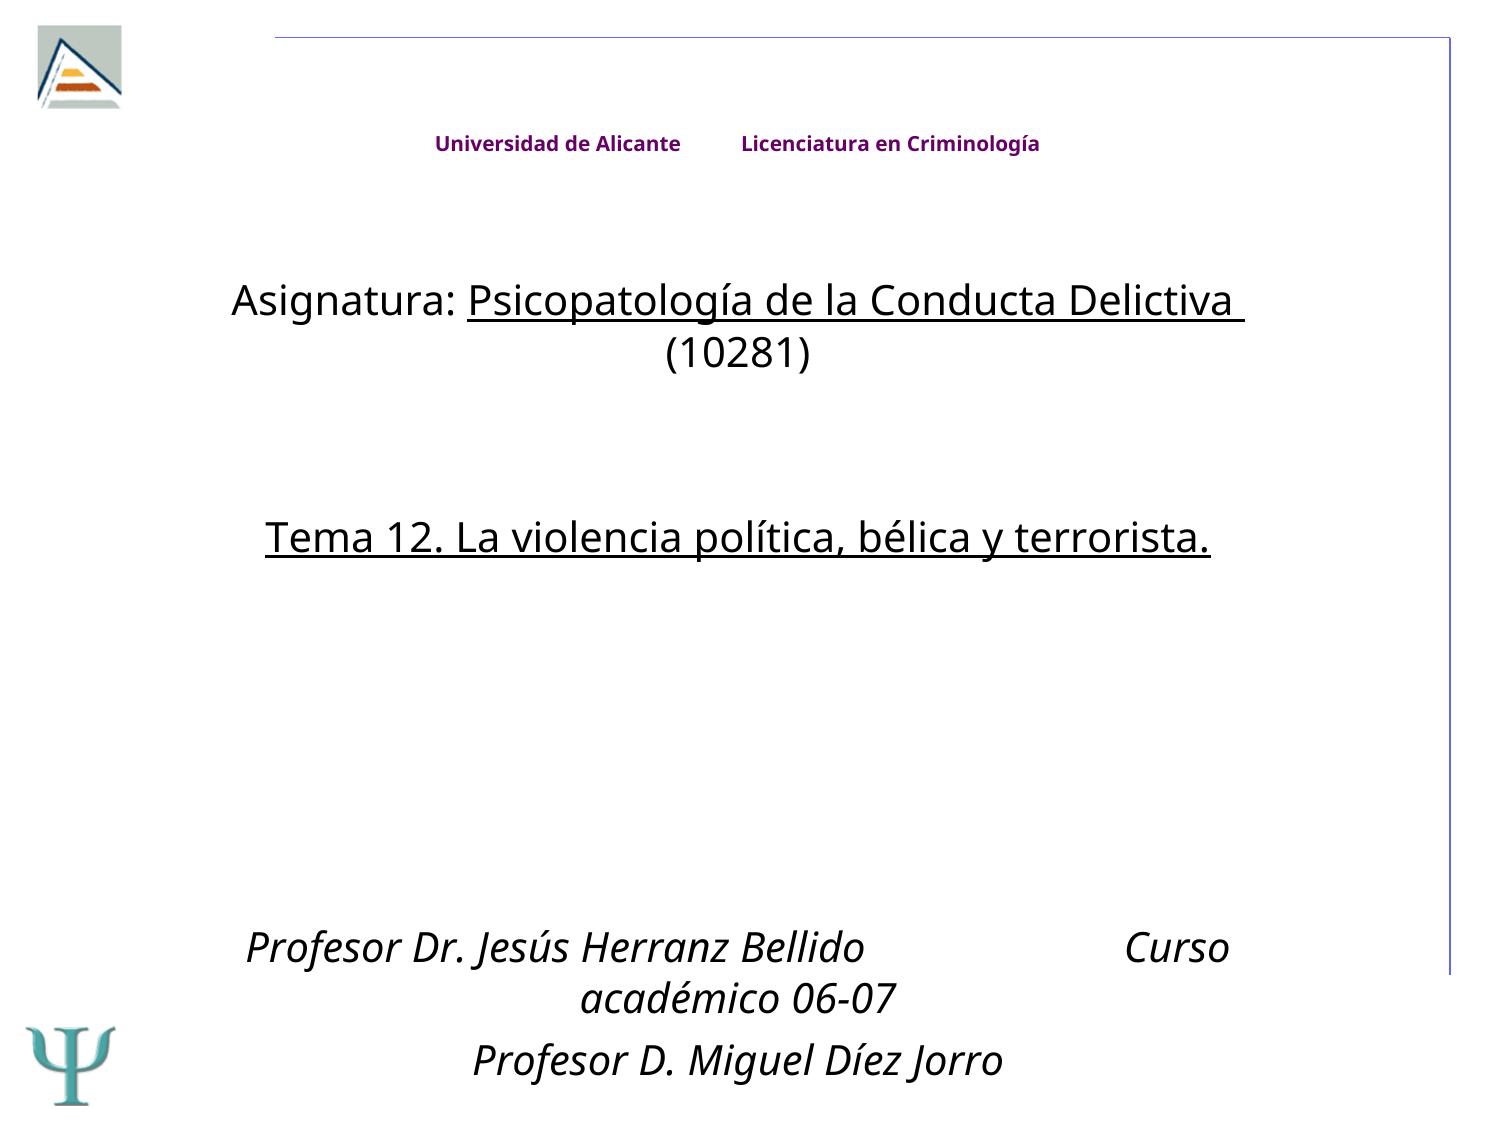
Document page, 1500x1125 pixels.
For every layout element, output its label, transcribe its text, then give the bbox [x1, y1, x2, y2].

picture [24, 1024, 116, 1106]
picture [37, 24, 122, 109]
title Universidad de Alicante Licenciatura en Criminología [62, 25, 1413, 175]
subtitle Asignatura: Psicopatología de la Conducta Delictiva (10281) Tema 12. La violencia política, bélica y terrorista. Profesor Dr. Jesús Herranz Bellido Curso académico 06-07 Profesor D. Miguel Díez Jorro [147, 267, 1329, 1108]
